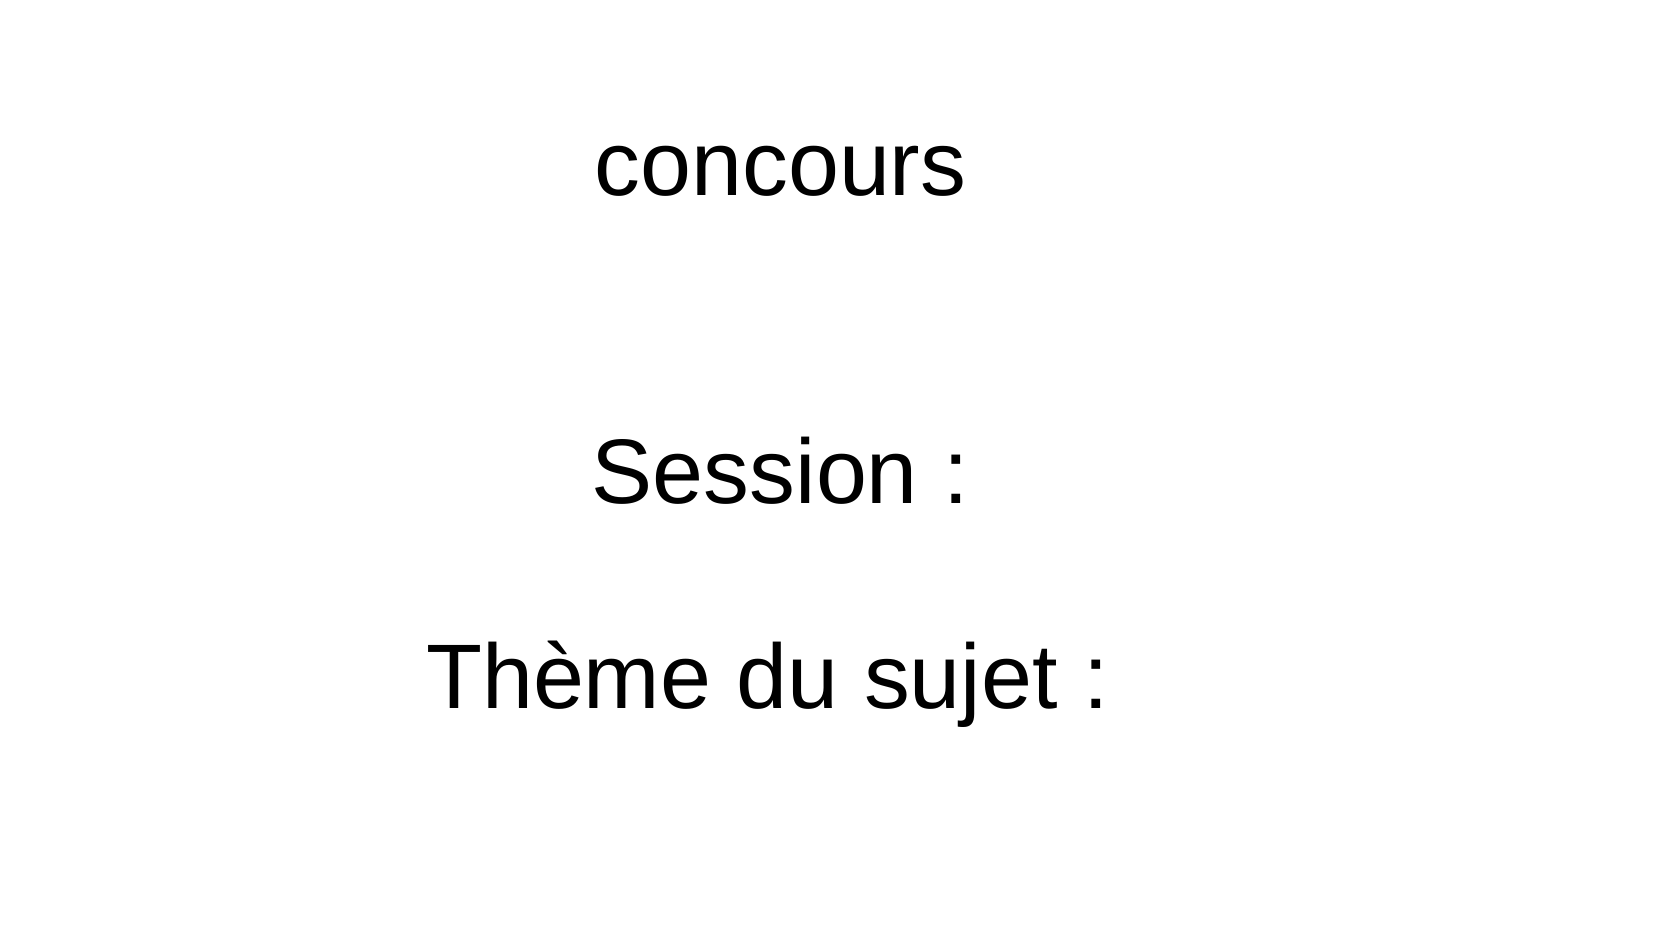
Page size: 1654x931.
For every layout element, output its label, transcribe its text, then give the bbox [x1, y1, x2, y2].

title concours Session : Thème du sujet : [49, 112, 1538, 728]
